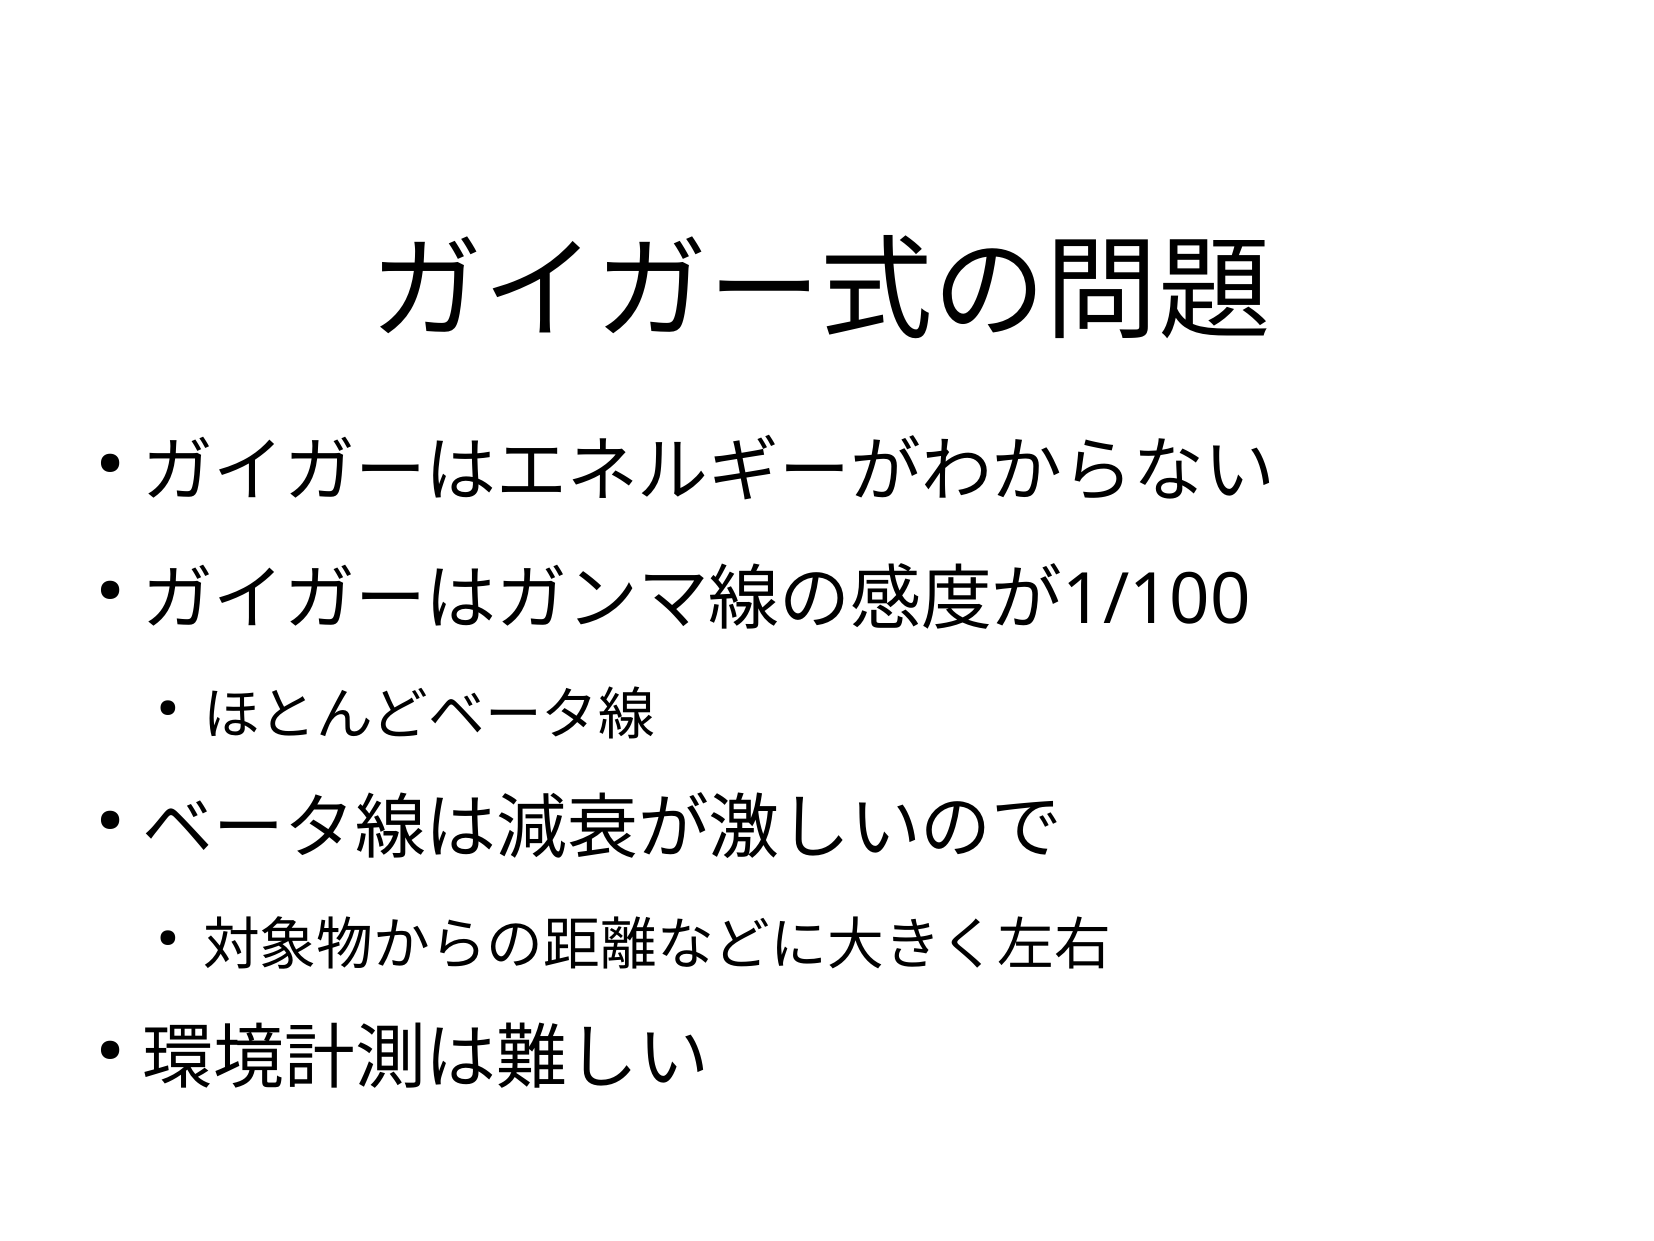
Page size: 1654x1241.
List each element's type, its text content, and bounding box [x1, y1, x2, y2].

list ガイガーはエネルギーがわからない ガイガーはガンマ線の感度が1/100 ほとんどベータ線 ベータ線は減衰が激しいので 対象物からの距離などに大きく左右 環境計測は難しい [82, 413, 1571, 1109]
title ガイガー式の問題 [76, 176, 1565, 384]
